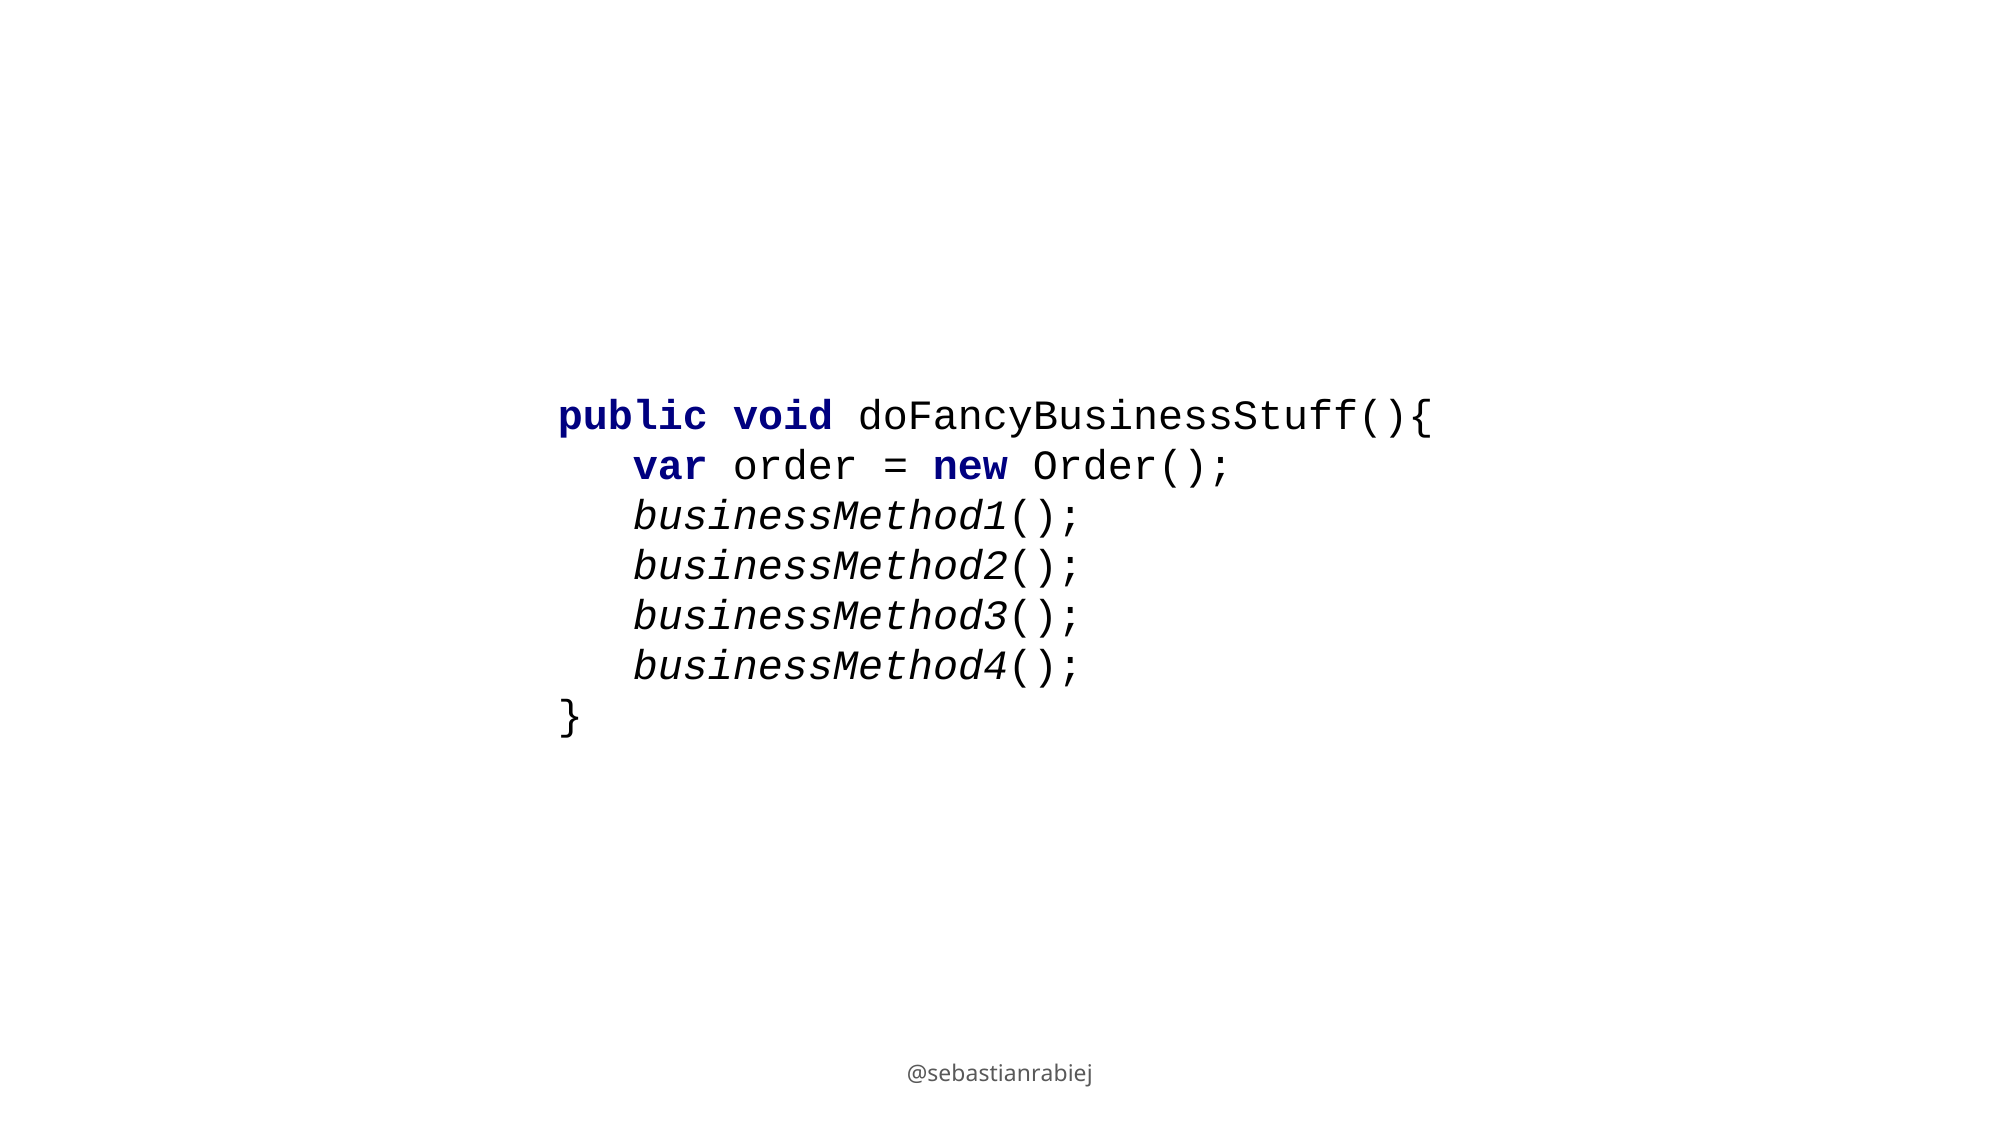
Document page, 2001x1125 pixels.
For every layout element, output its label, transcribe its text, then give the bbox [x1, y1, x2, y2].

text_box @sebastianrabiej [662, 1042, 1338, 1103]
text_box public void doFancyBusinessStuff(){ var order = new Order(); businessMethod1(); businessMethod2(); businessMethod3(); businessMethod4(); } [543, 380, 1448, 745]
